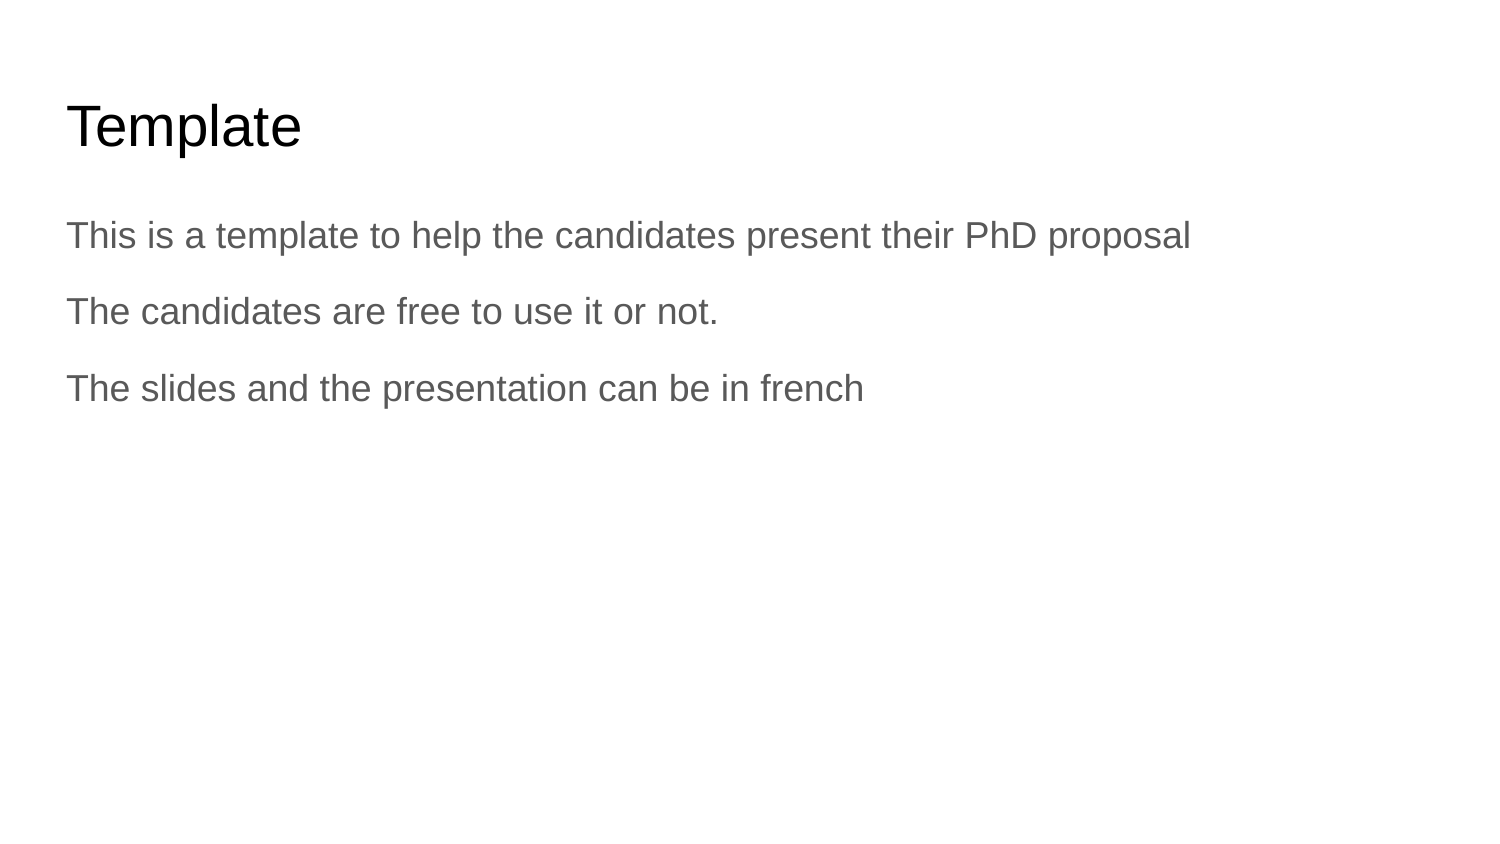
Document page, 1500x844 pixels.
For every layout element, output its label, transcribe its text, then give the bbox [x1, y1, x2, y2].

title Template [51, 72, 1449, 167]
list This is a template to help the candidates present their PhD proposal The candidates are free to use it or not. The slides and the presentation can be in french [51, 189, 1449, 750]
